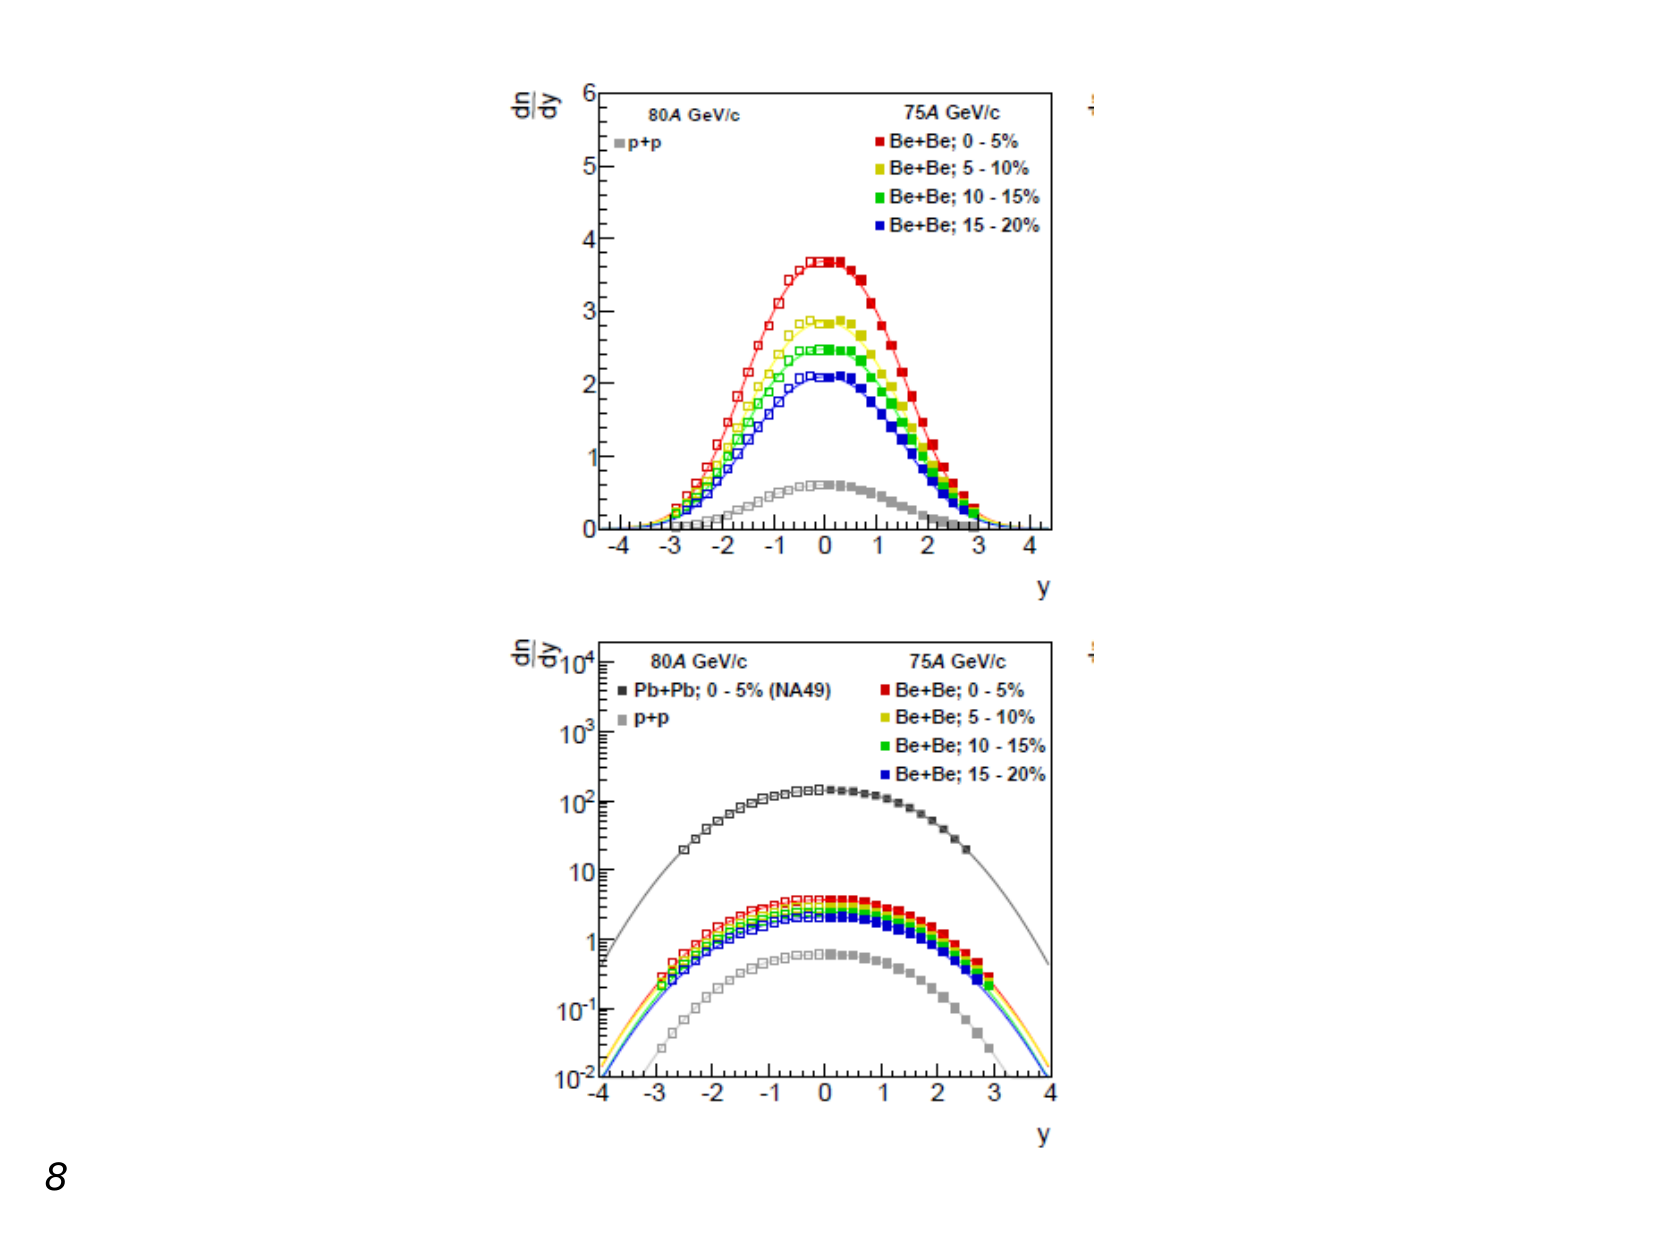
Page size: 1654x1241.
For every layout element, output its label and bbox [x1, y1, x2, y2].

picture [493, 57, 1094, 1173]
